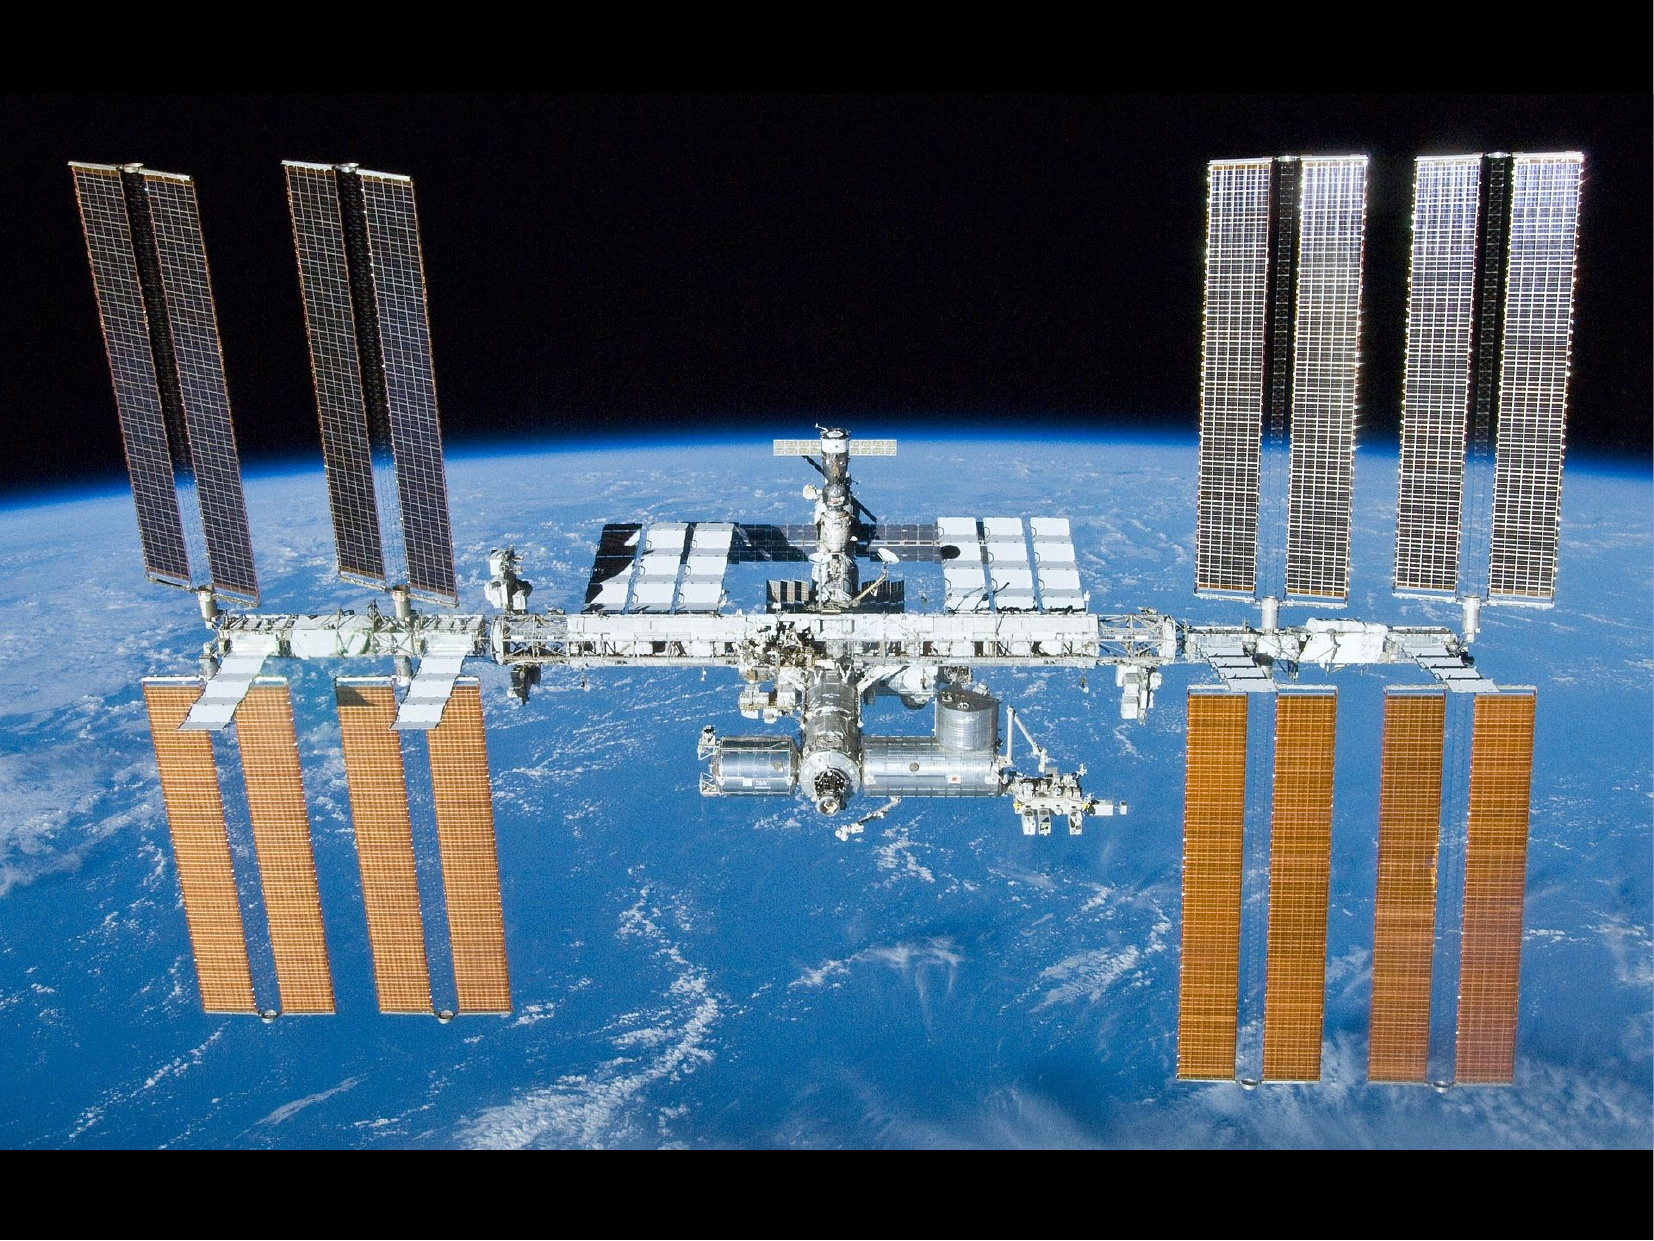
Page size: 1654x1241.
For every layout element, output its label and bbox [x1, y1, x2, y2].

picture [0, 94, 1654, 1150]
